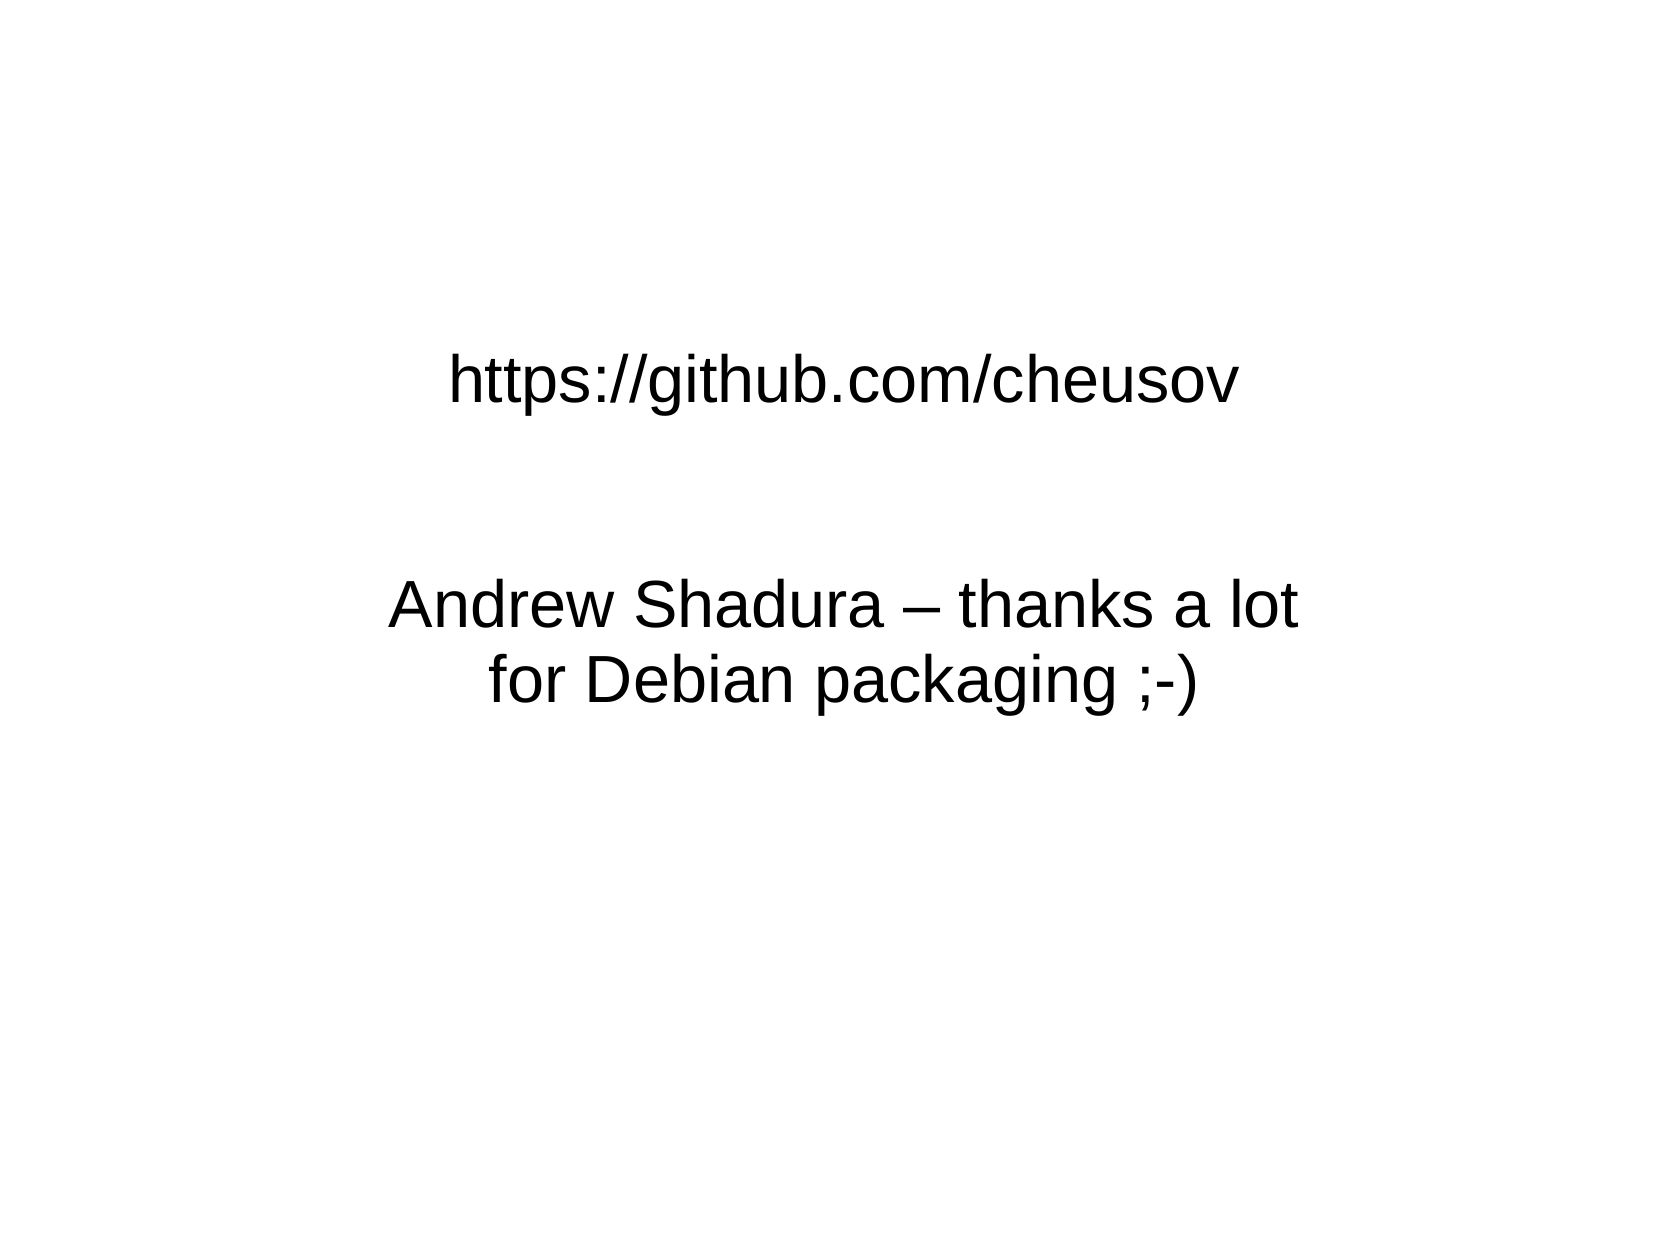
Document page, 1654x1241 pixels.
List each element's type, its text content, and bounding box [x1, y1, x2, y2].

subtitle https://github.com/cheusov Andrew Shadura – thanks a lot for Debian packaging ;-) [82, 49, 1571, 1010]
